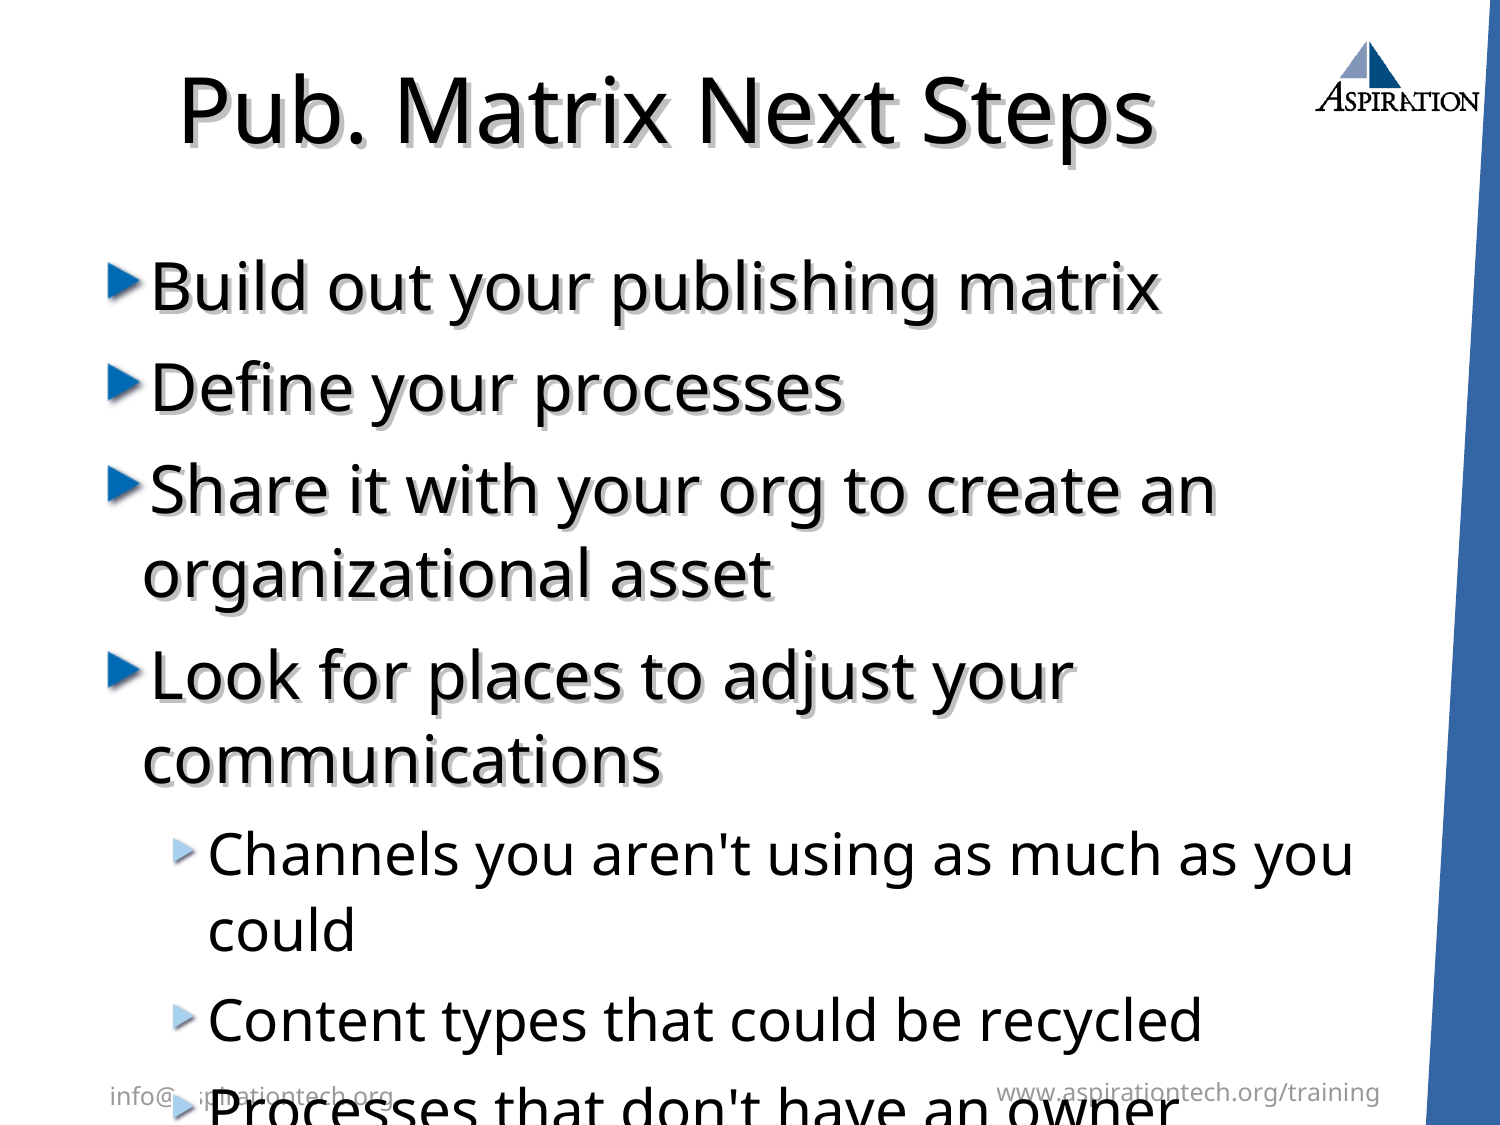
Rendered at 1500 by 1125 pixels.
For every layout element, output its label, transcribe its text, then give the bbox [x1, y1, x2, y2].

title Pub. Matrix Next Steps [49, 19, 1284, 206]
list Build out your publishing matrix Define your processes Share it with your org to create an organizational asset Look for places to adjust your communications Channels you aren't using as much as you could Content types that could be recycled Processes that don't have an owner [49, 238, 1447, 1068]
picture [1315, 41, 1480, 120]
picture [171, 1091, 200, 1125]
